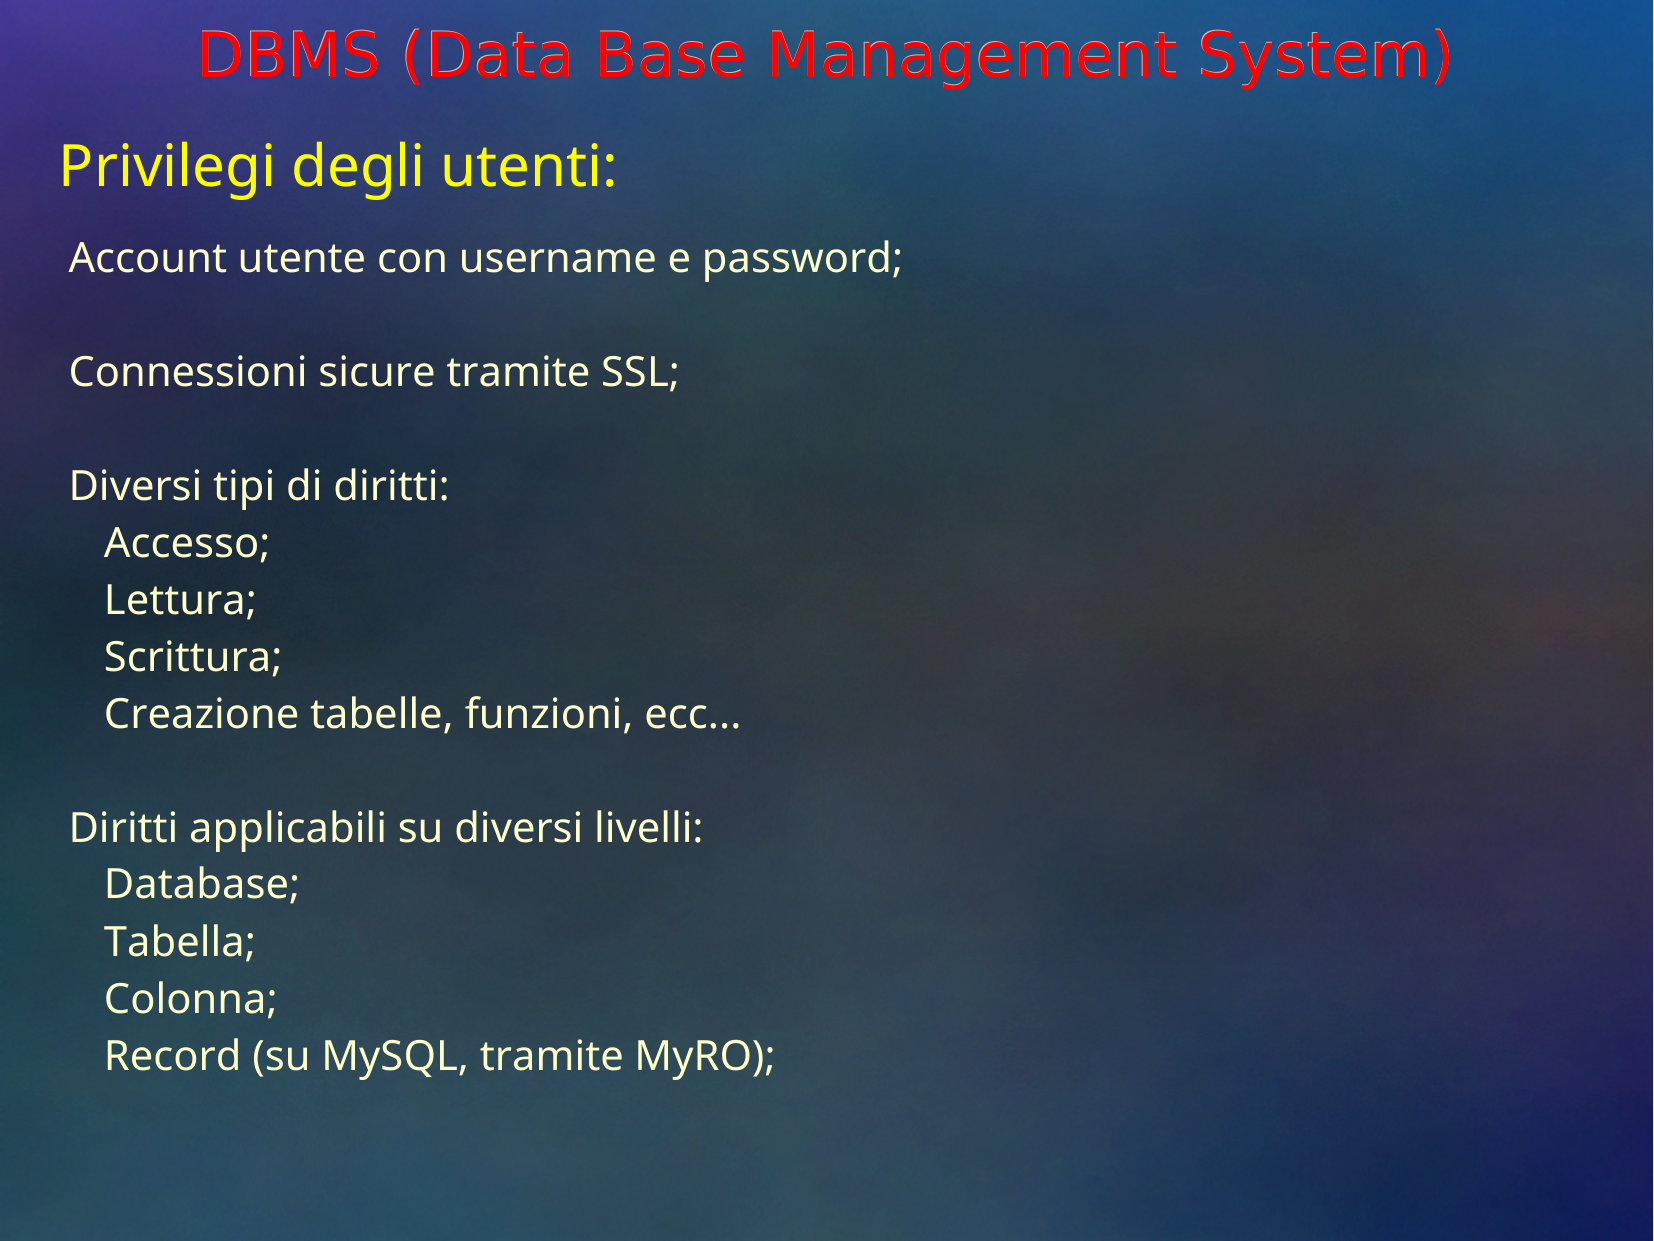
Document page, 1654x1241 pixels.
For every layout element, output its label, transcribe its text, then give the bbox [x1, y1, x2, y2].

text_box Privilegi degli utenti: [23, 124, 1579, 221]
text_box Account utente con username e password; Connessioni sicure tramite SSL; Diversi tipi di diritti: Accesso; Lettura; Scrittura; Creazione tabelle, funzioni, ecc... Diritti applicabili su diversi livelli: Database; Tabella; Colonna; Record (su MySQL, tramite MyRO); [68, 227, 1459, 1131]
picture [0, 0, 1654, 1241]
